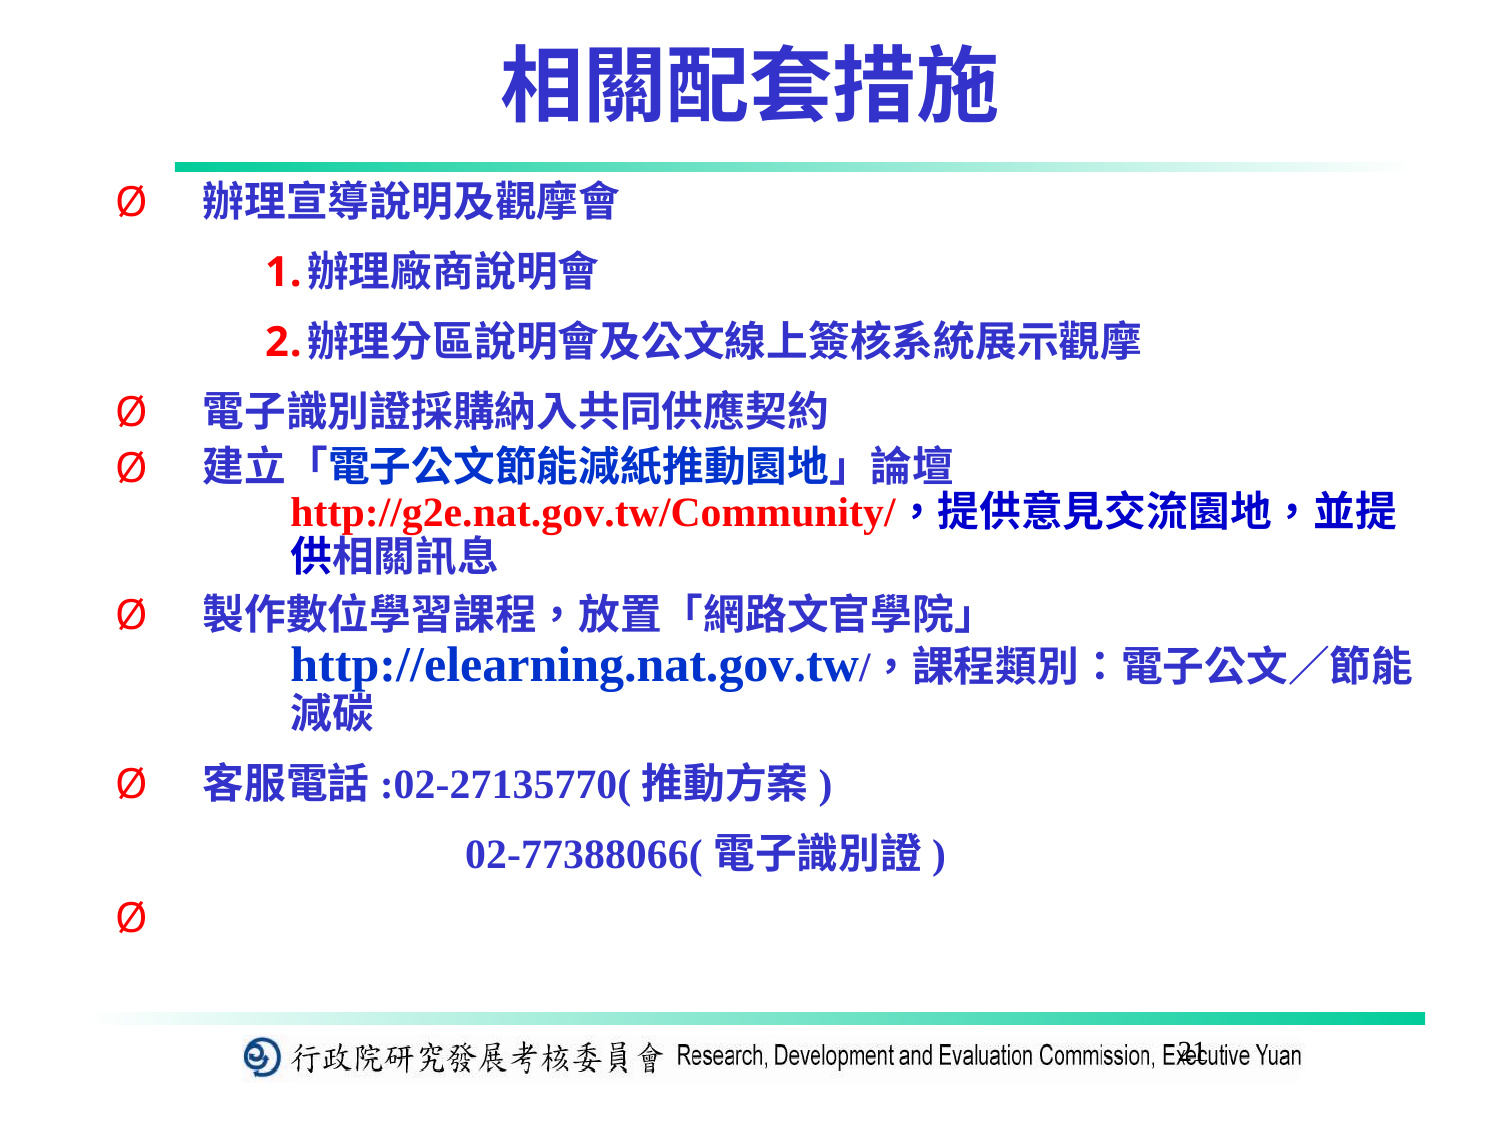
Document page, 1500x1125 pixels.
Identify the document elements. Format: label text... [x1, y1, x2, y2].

list 辦理宣導說明及觀摩會 辦理廠商說明會 辦理分區說明會及公文線上簽核系統展示觀摩 電子識別證採購納入共同供應契約 建立「電子公文節能減紙推動園地」論壇 http://g2e.nat.gov.tw/Community/，提供意見交流園地，並提供相關訊息 製作數位學習課程，放置「網路文官學院」http://elearning.nat.gov.tw/，課程類別：電子公文／節能減碳 客服電話:02-27135770(推動方案) 02-77388066(電子識別證) [100, 172, 1436, 965]
text_box [1162, 1012, 1476, 1101]
title 相關配套措施 [112, 7, 1388, 158]
